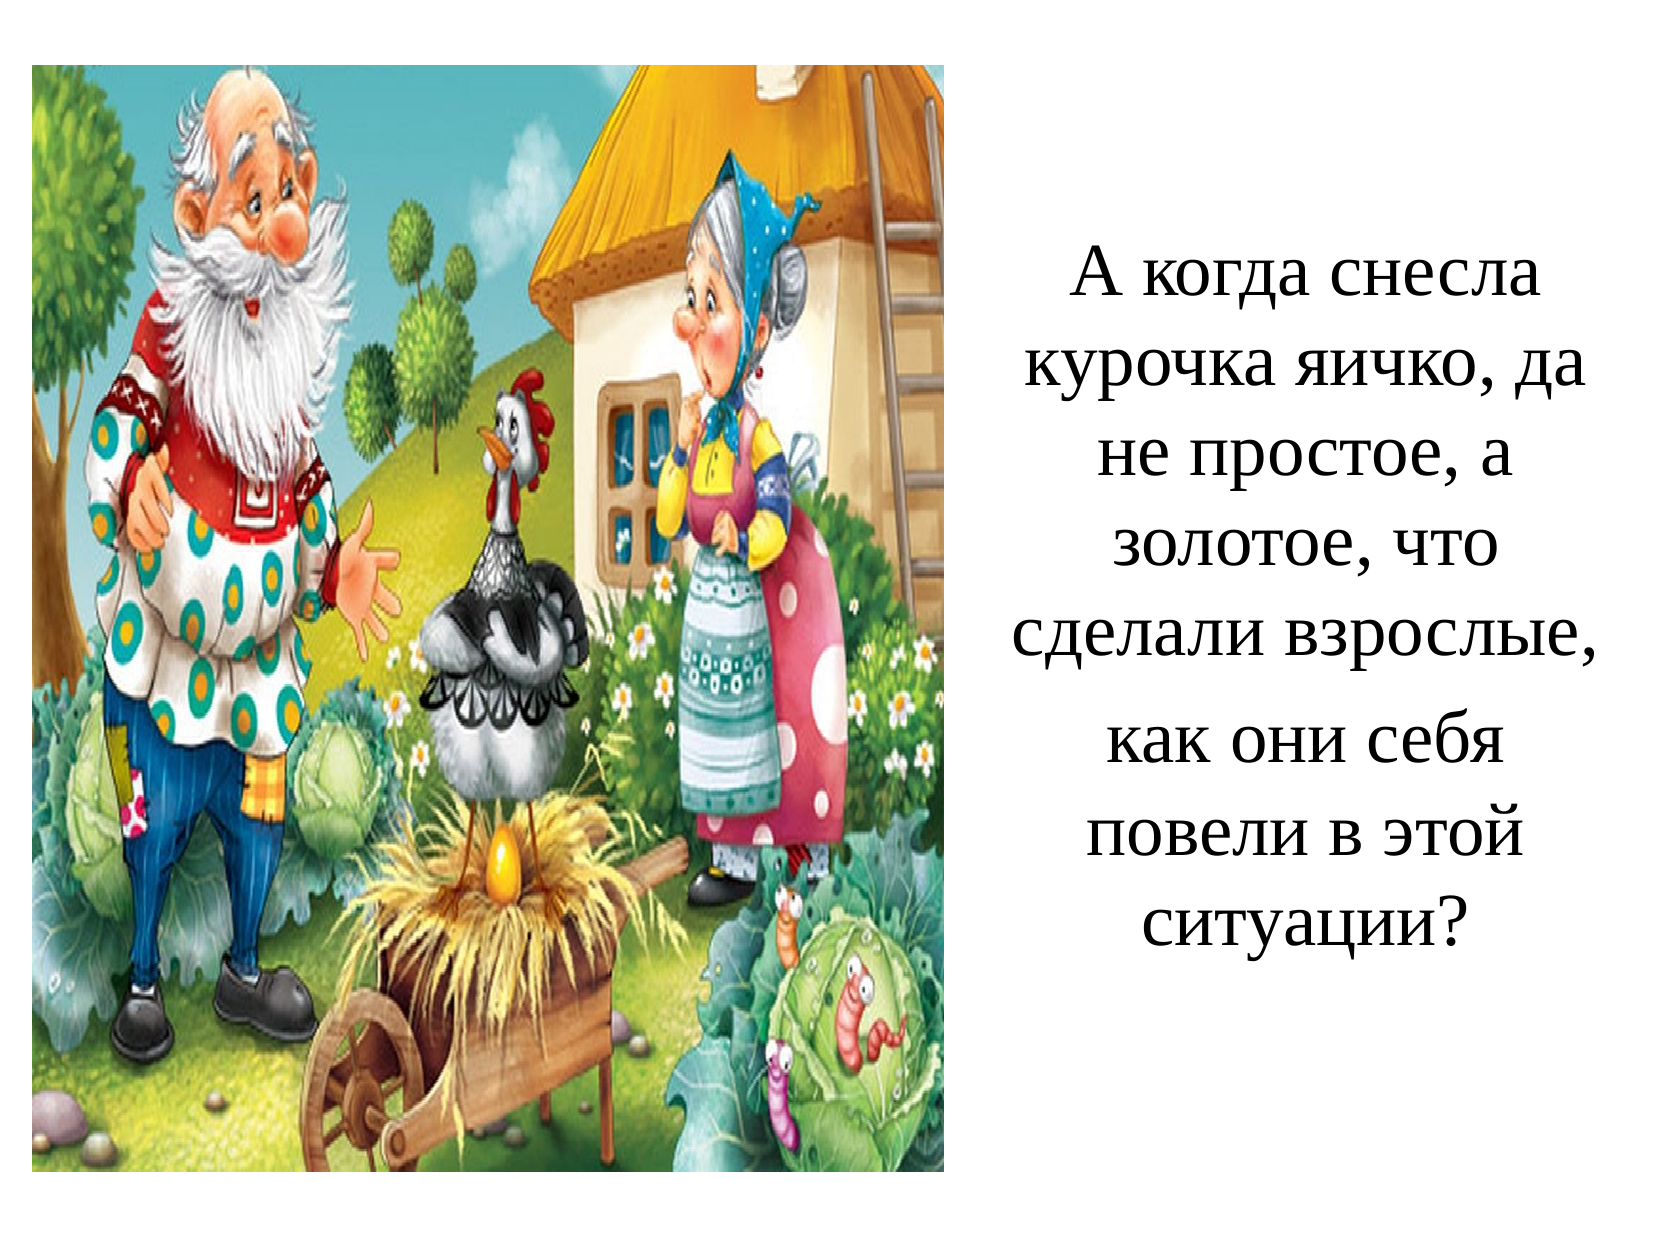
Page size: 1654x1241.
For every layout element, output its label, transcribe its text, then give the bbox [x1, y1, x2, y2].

title А когда снесла курочка яичко, да не простое, а золотое, что сделали взрослые, как они себя повели в этой ситуации? [976, 124, 1636, 1057]
picture [32, 65, 944, 1172]
